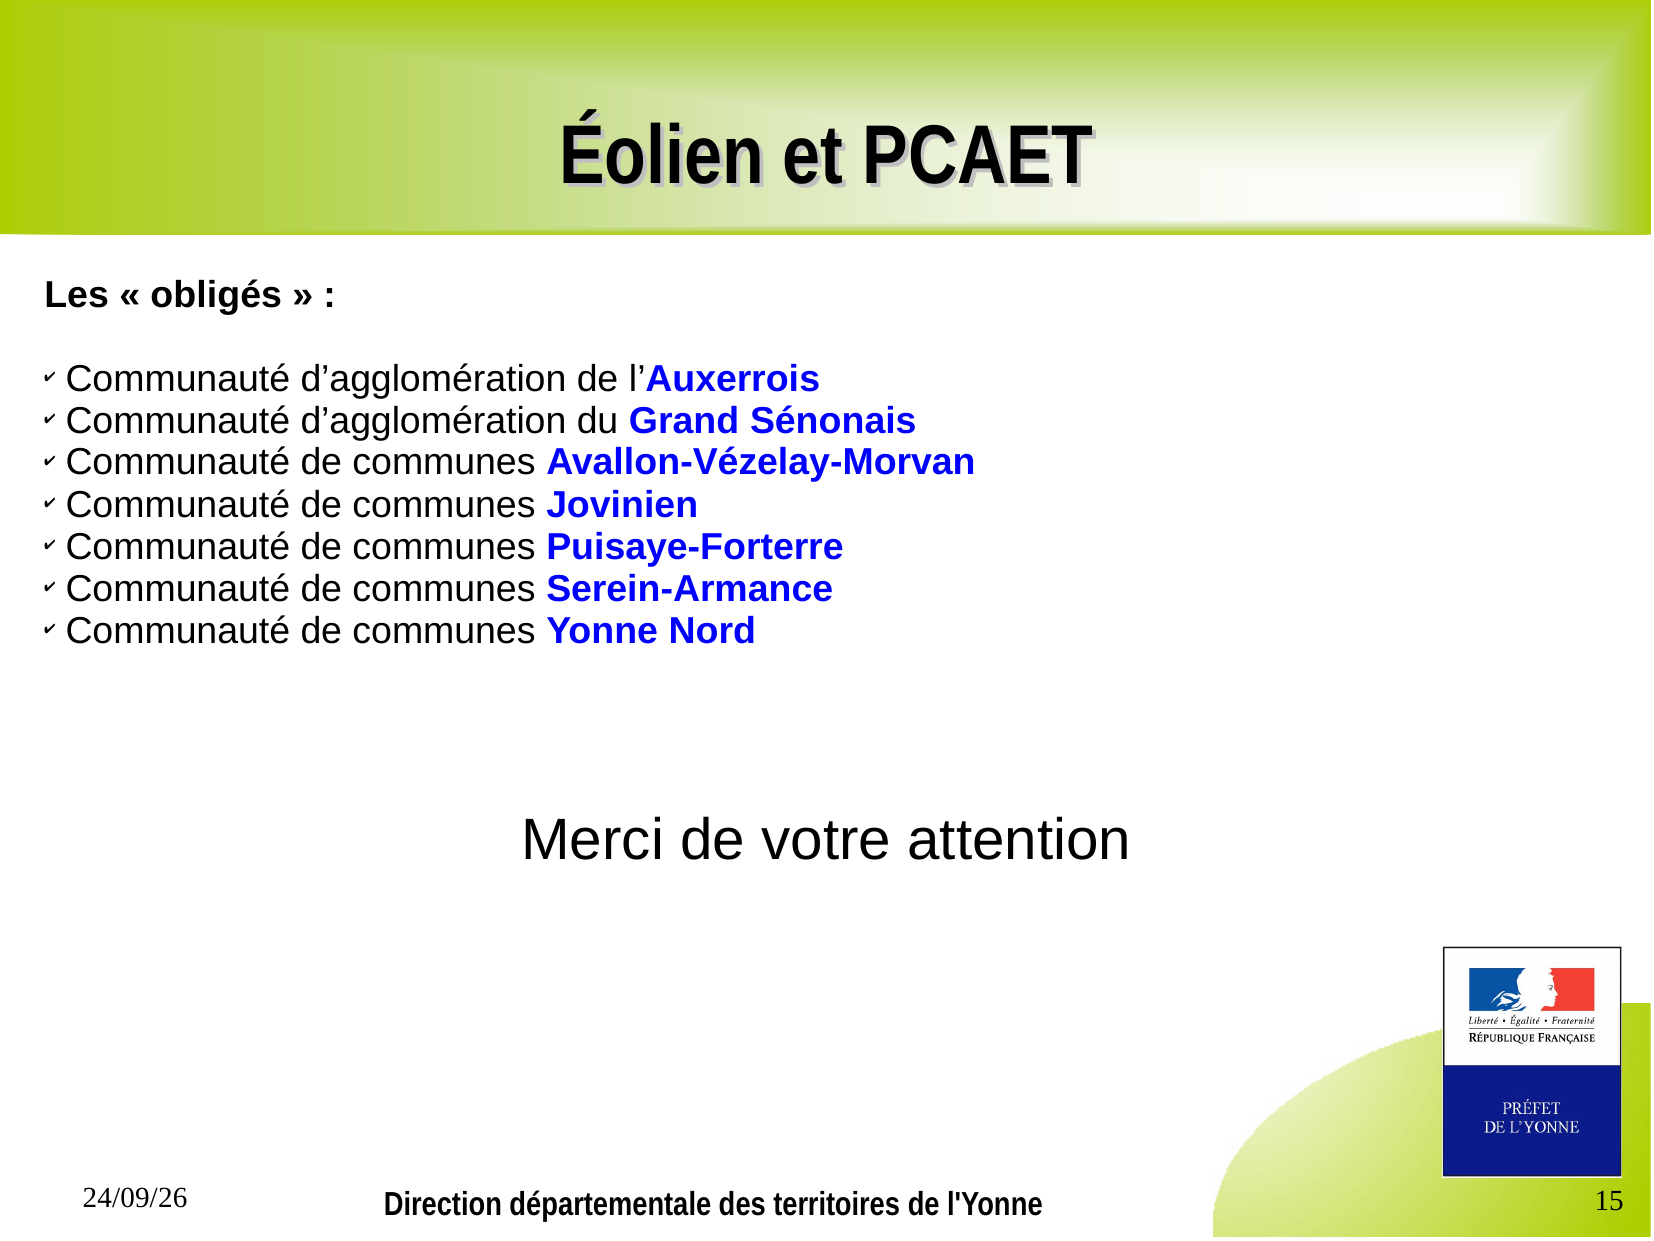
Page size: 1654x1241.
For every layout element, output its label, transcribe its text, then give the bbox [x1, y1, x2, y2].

title Éolien et PCAET [82, 49, 1571, 257]
list Merci de votre attention [82, 290, 1571, 1010]
text_box Les « obligés » : Communauté d’agglomération de l’Auxerrois Communauté d’agglomération du Grand Sénonais Communauté de communes Avallon-Vézelay-Morvan Communauté de communes Jovinien Communauté de communes Puisaye-Forterre Communauté de communes Serein-Armance Communauté de communes Yonne Nord [29, 265, 1300, 712]
